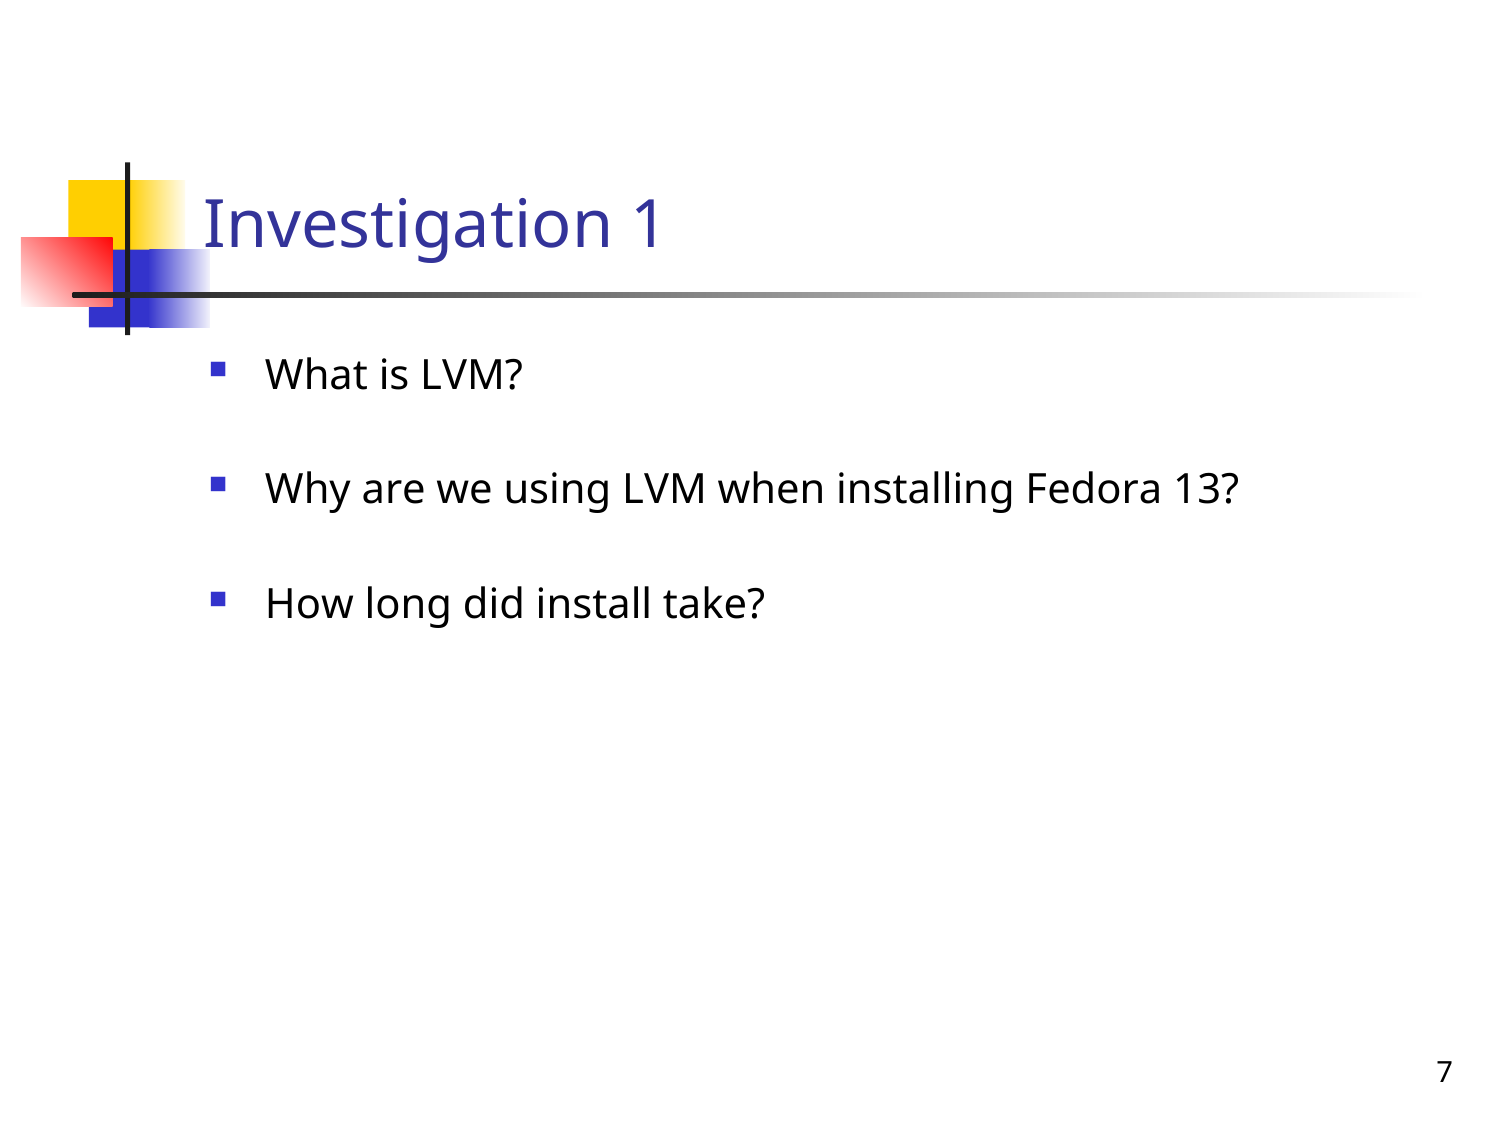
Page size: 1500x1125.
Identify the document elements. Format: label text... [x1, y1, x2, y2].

list What is LVM? Why are we using LVM when installing Fedora 13? How long did install take? [193, 331, 1469, 1007]
title Investigation 1 [188, 35, 1468, 276]
